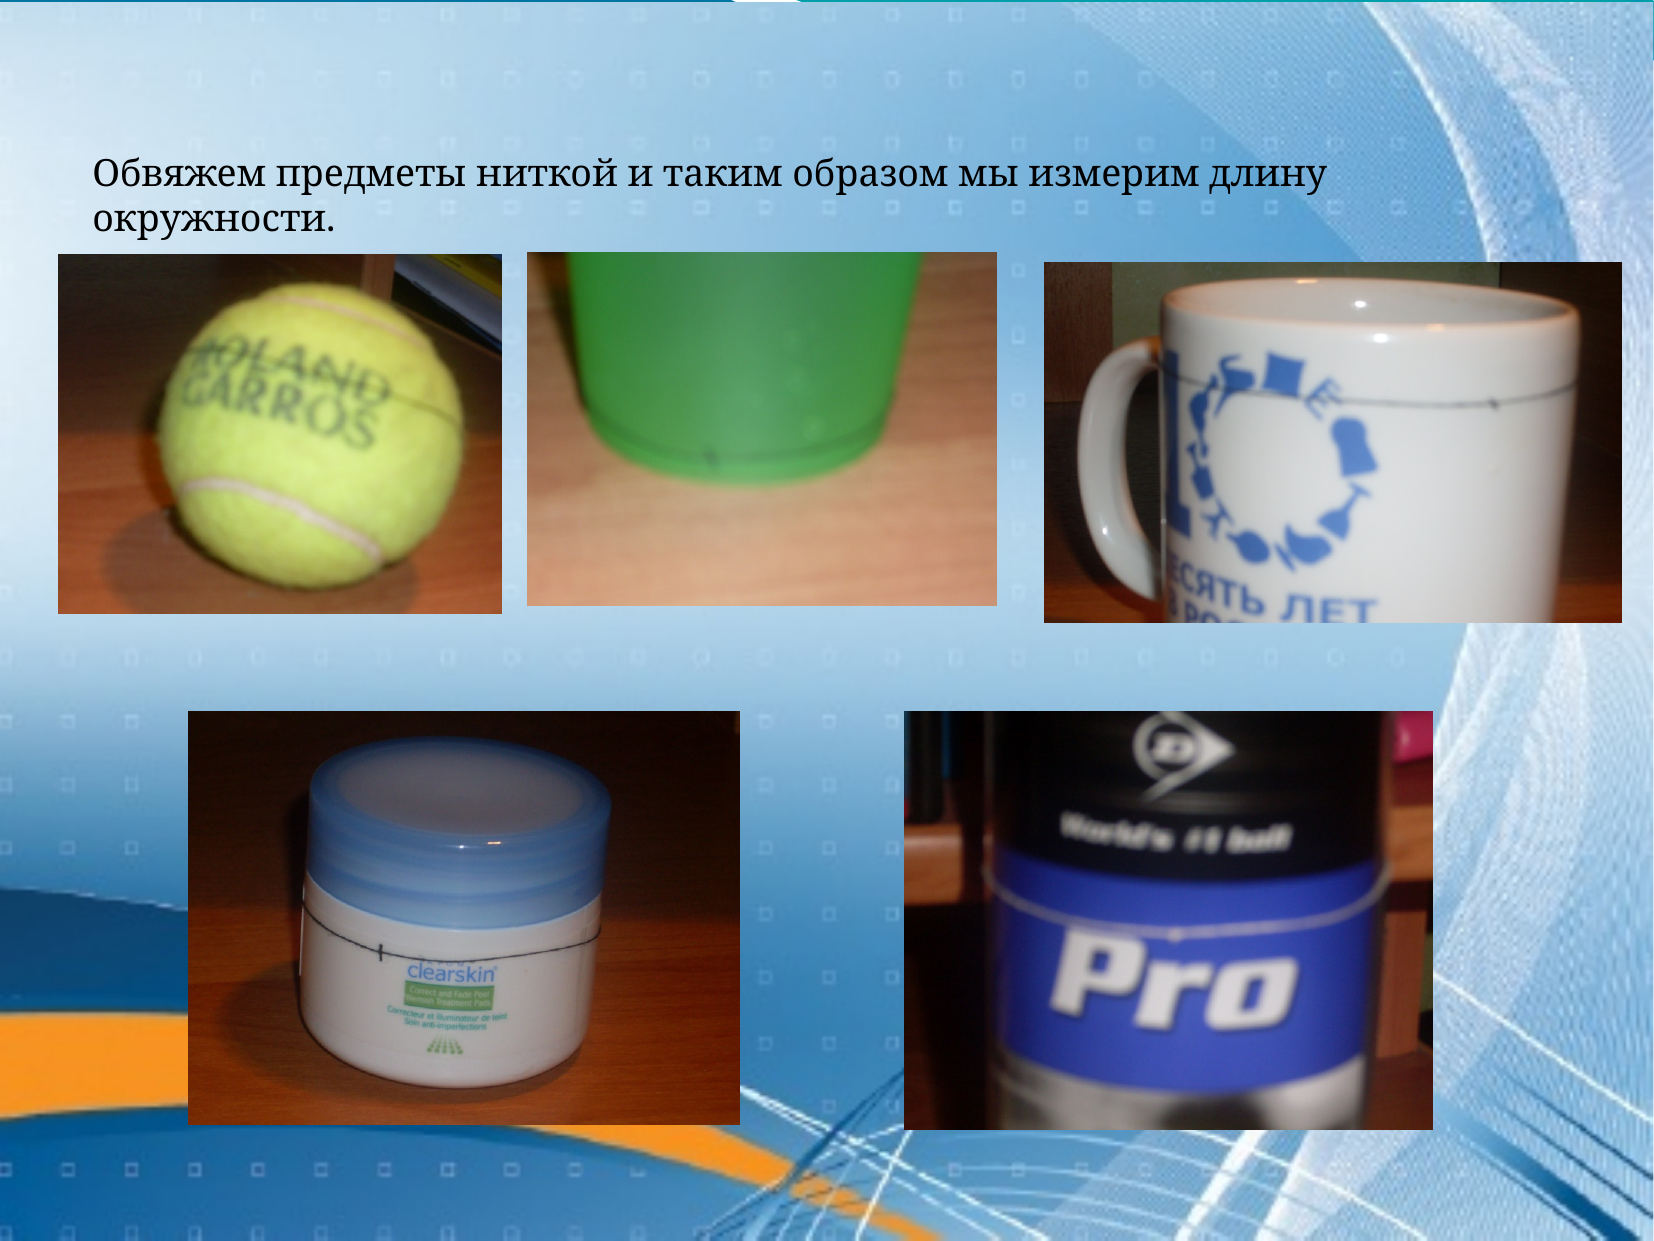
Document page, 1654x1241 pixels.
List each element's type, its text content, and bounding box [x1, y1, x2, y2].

text_box Обвяжем предметы ниткой и таким образом мы измерим длину окружности. [77, 142, 1576, 247]
picture [0, 1, 1654, 1241]
